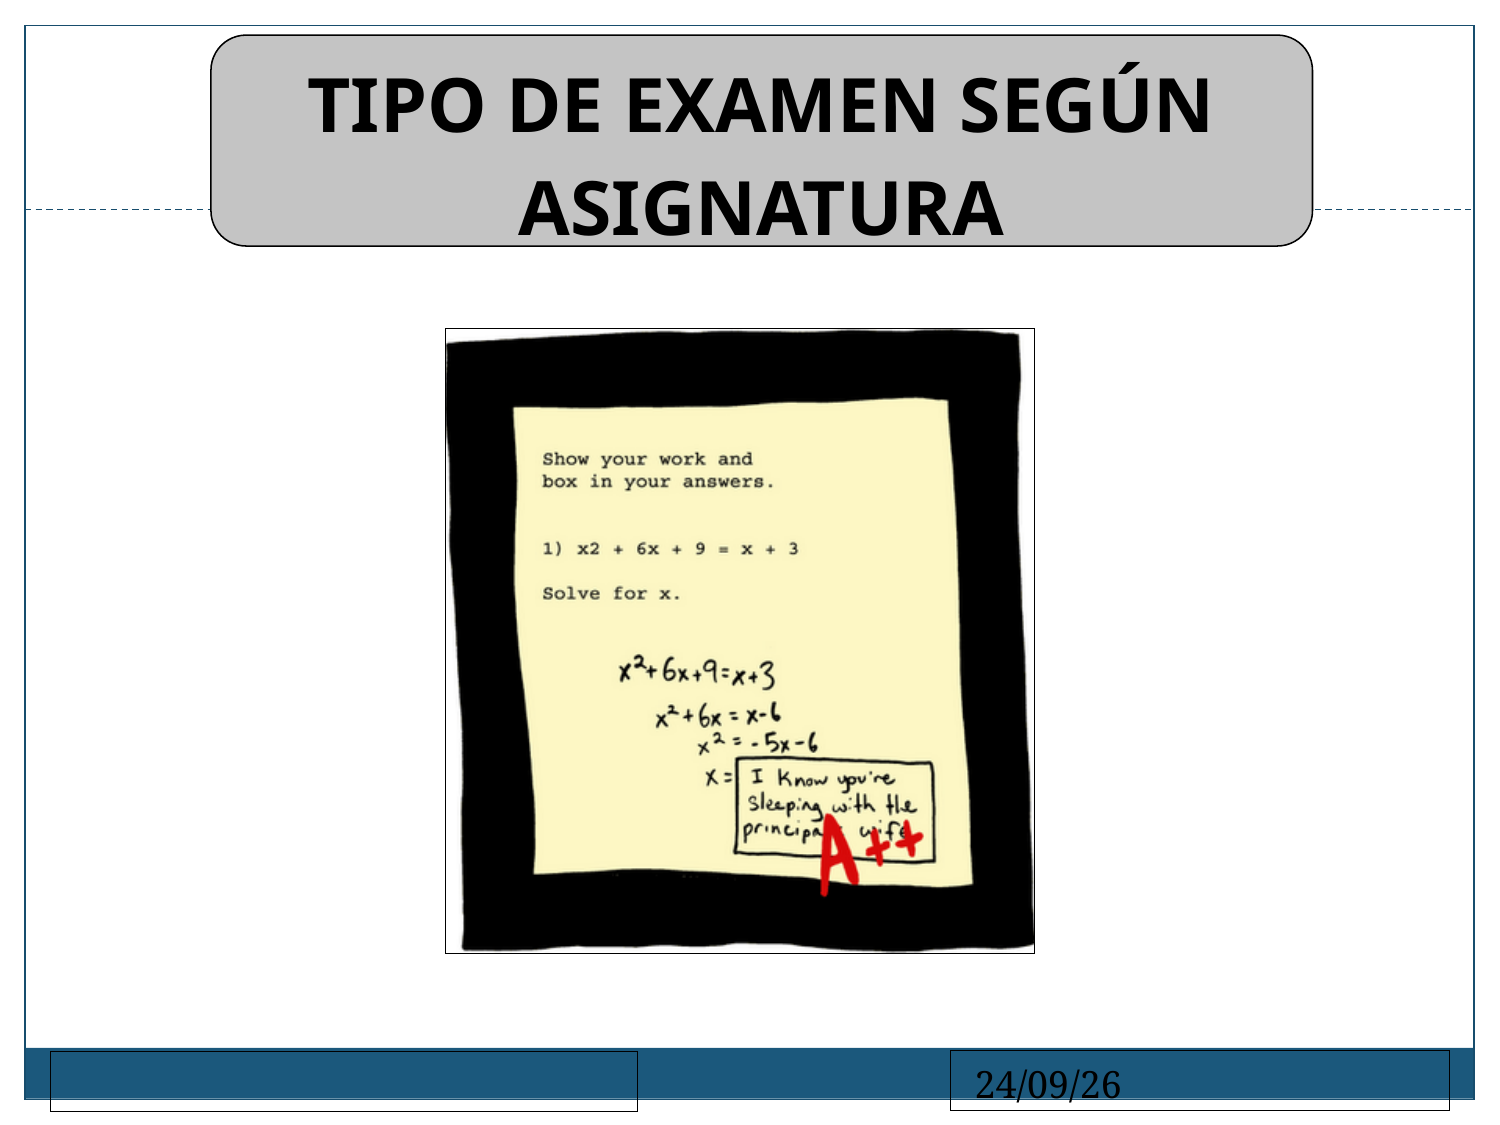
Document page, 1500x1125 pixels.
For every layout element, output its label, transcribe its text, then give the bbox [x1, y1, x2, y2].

picture [445, 328, 1035, 954]
text_box TIPO DE EXAMEN SEGÚN ASIGNATURA [210, 35, 1313, 247]
